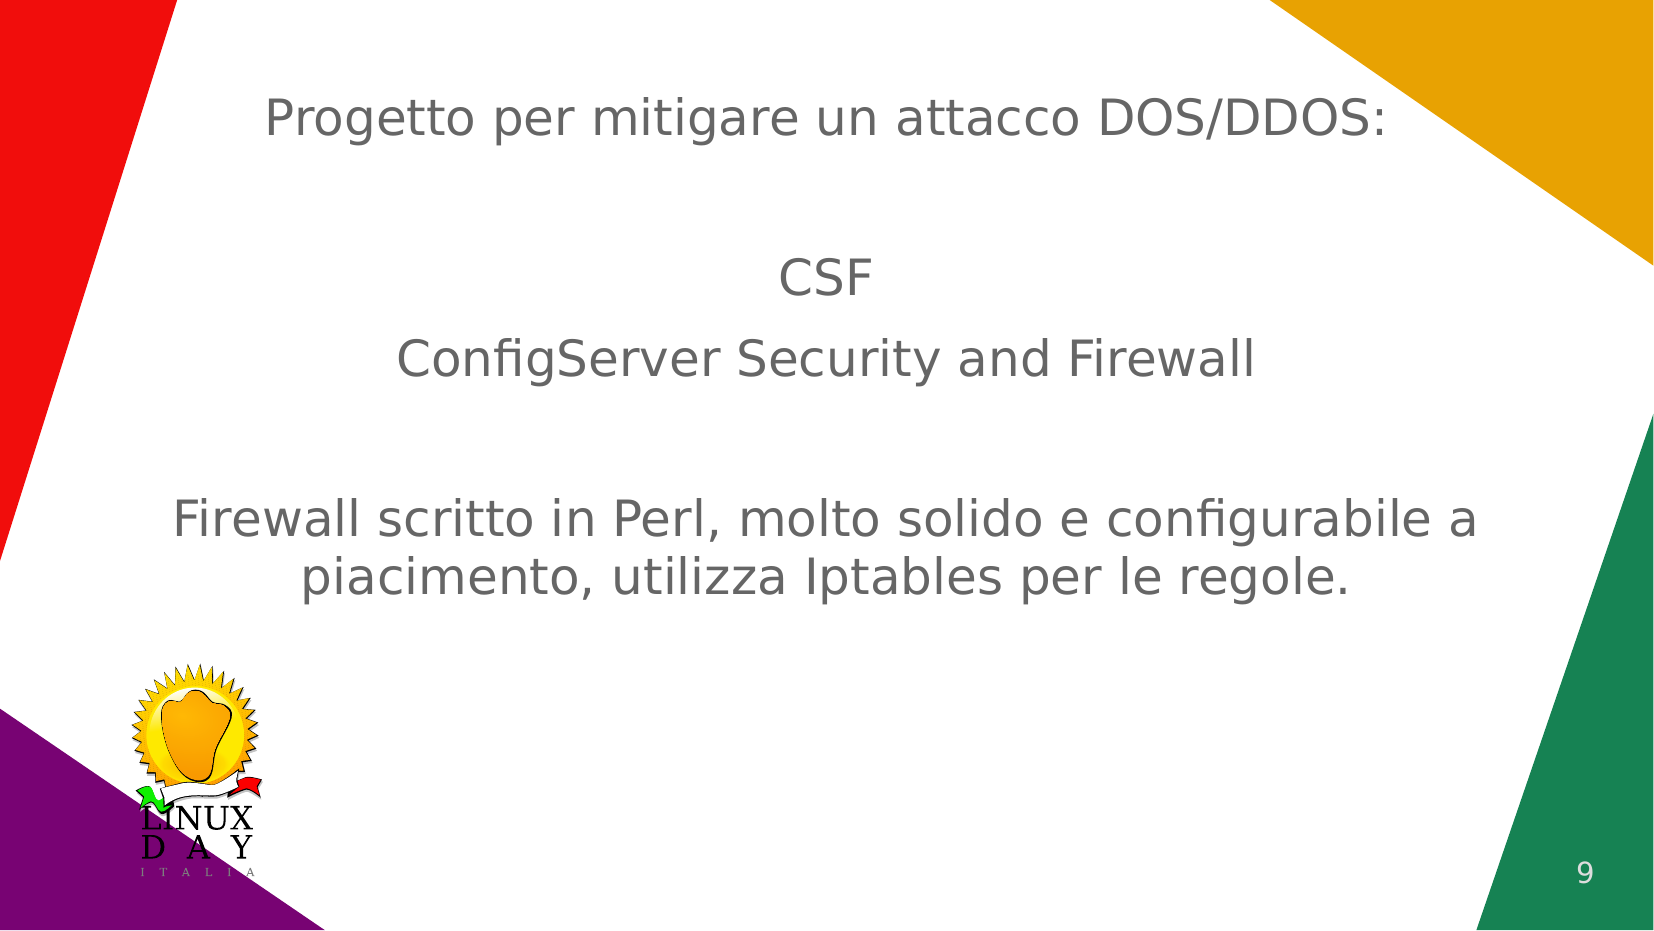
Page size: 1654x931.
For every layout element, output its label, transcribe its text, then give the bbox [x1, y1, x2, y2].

list Progetto per mitigare un attacco DOS/DDOS: CSF ConfigServer Security and Firewall Firewall scritto in Perl, molto solido e configurabile a piacimento, utilizza Iptables per le regole. [118, 88, 1536, 827]
picture [0, 644, 404, 931]
